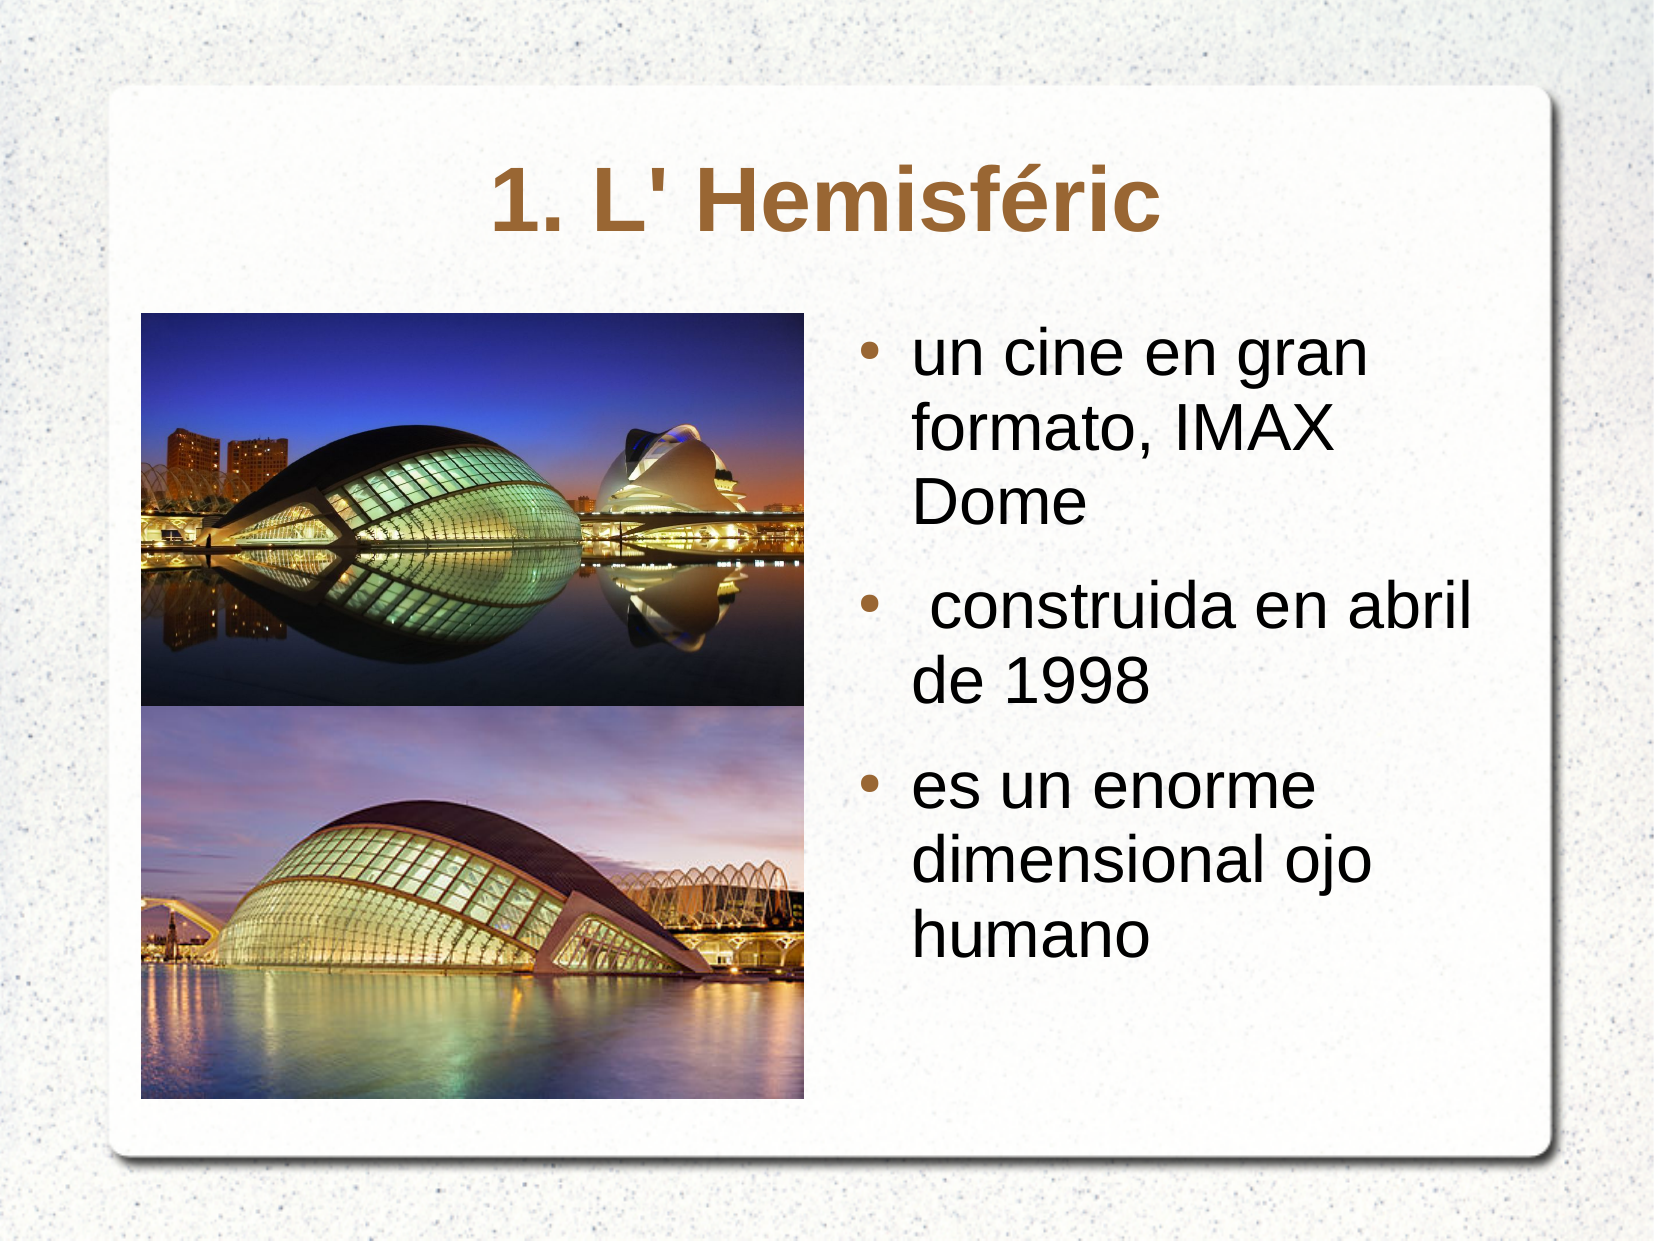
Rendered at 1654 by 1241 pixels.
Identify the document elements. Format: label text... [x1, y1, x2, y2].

list un cine en gran formato, IMAX Dome construida en abril de 1998 es un enorme dimensional ojo humano [840, 314, 1503, 972]
title 1. L' Hemisféric [118, 96, 1536, 304]
picture [0, 0, 1654, 1241]
